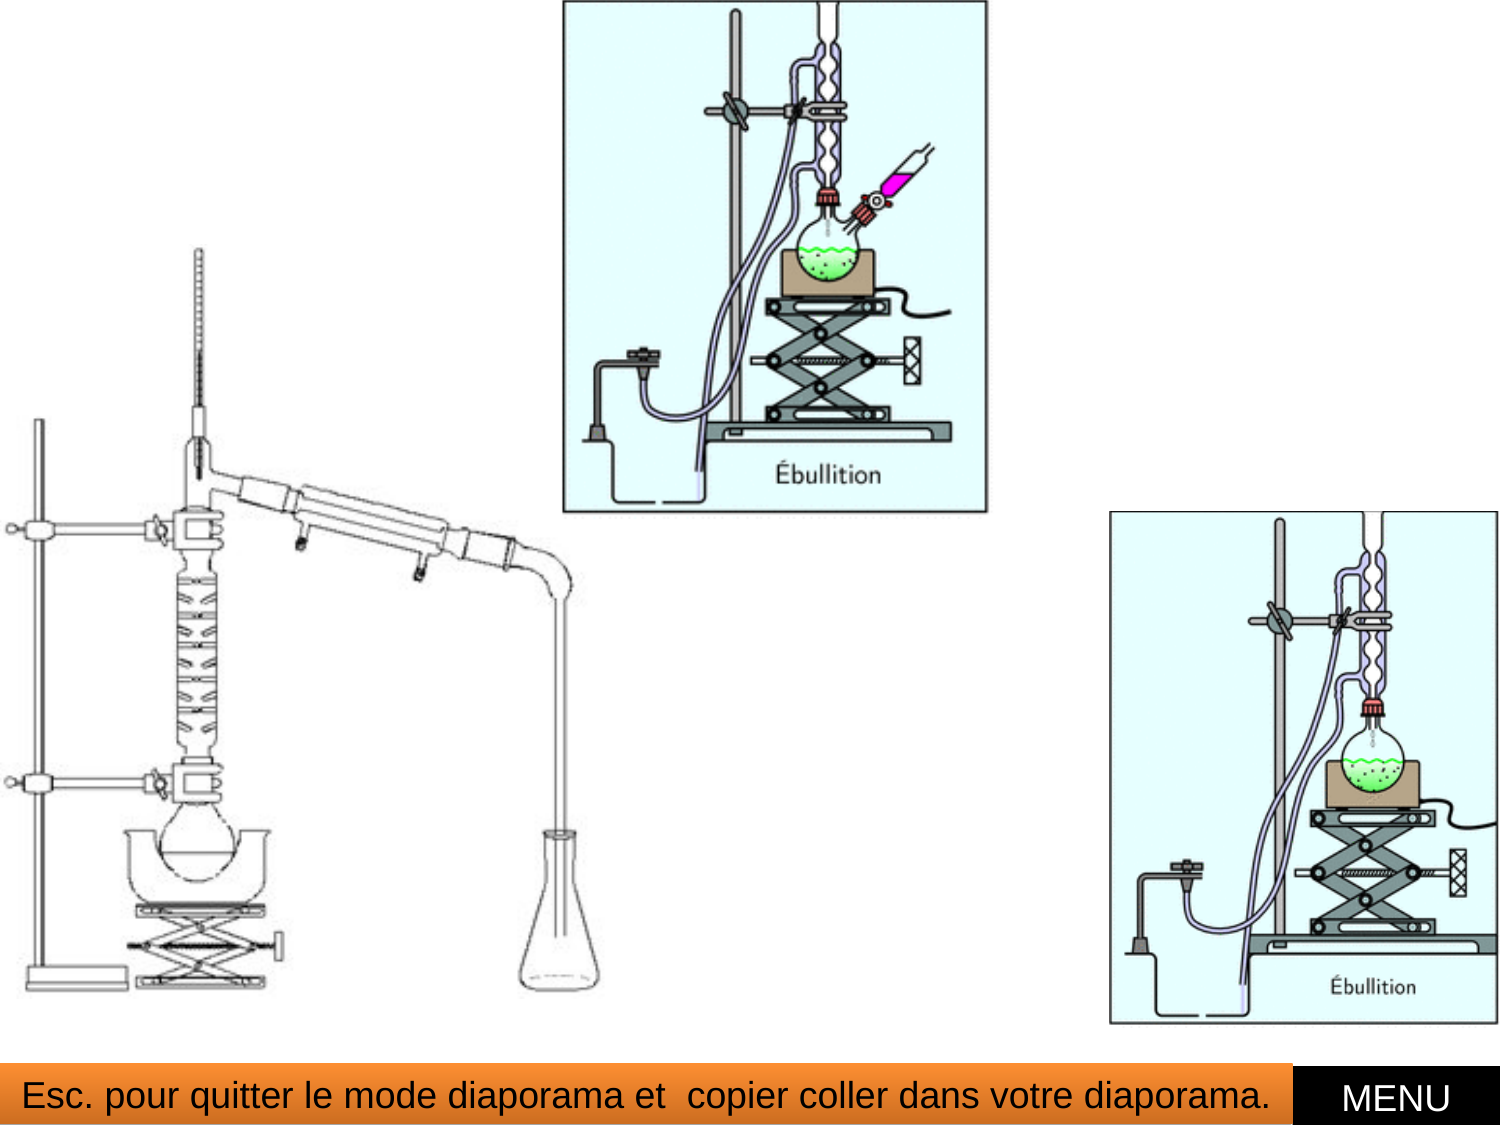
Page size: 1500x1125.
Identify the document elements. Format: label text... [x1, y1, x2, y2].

picture [0, 0, 995, 999]
picture [1109, 511, 1500, 1028]
text_box Esc. pour quitter le mode diaporama et copier coller dans votre diaporama. [0, 1063, 1293, 1124]
text_box MENU [1292, 1066, 1500, 1125]
